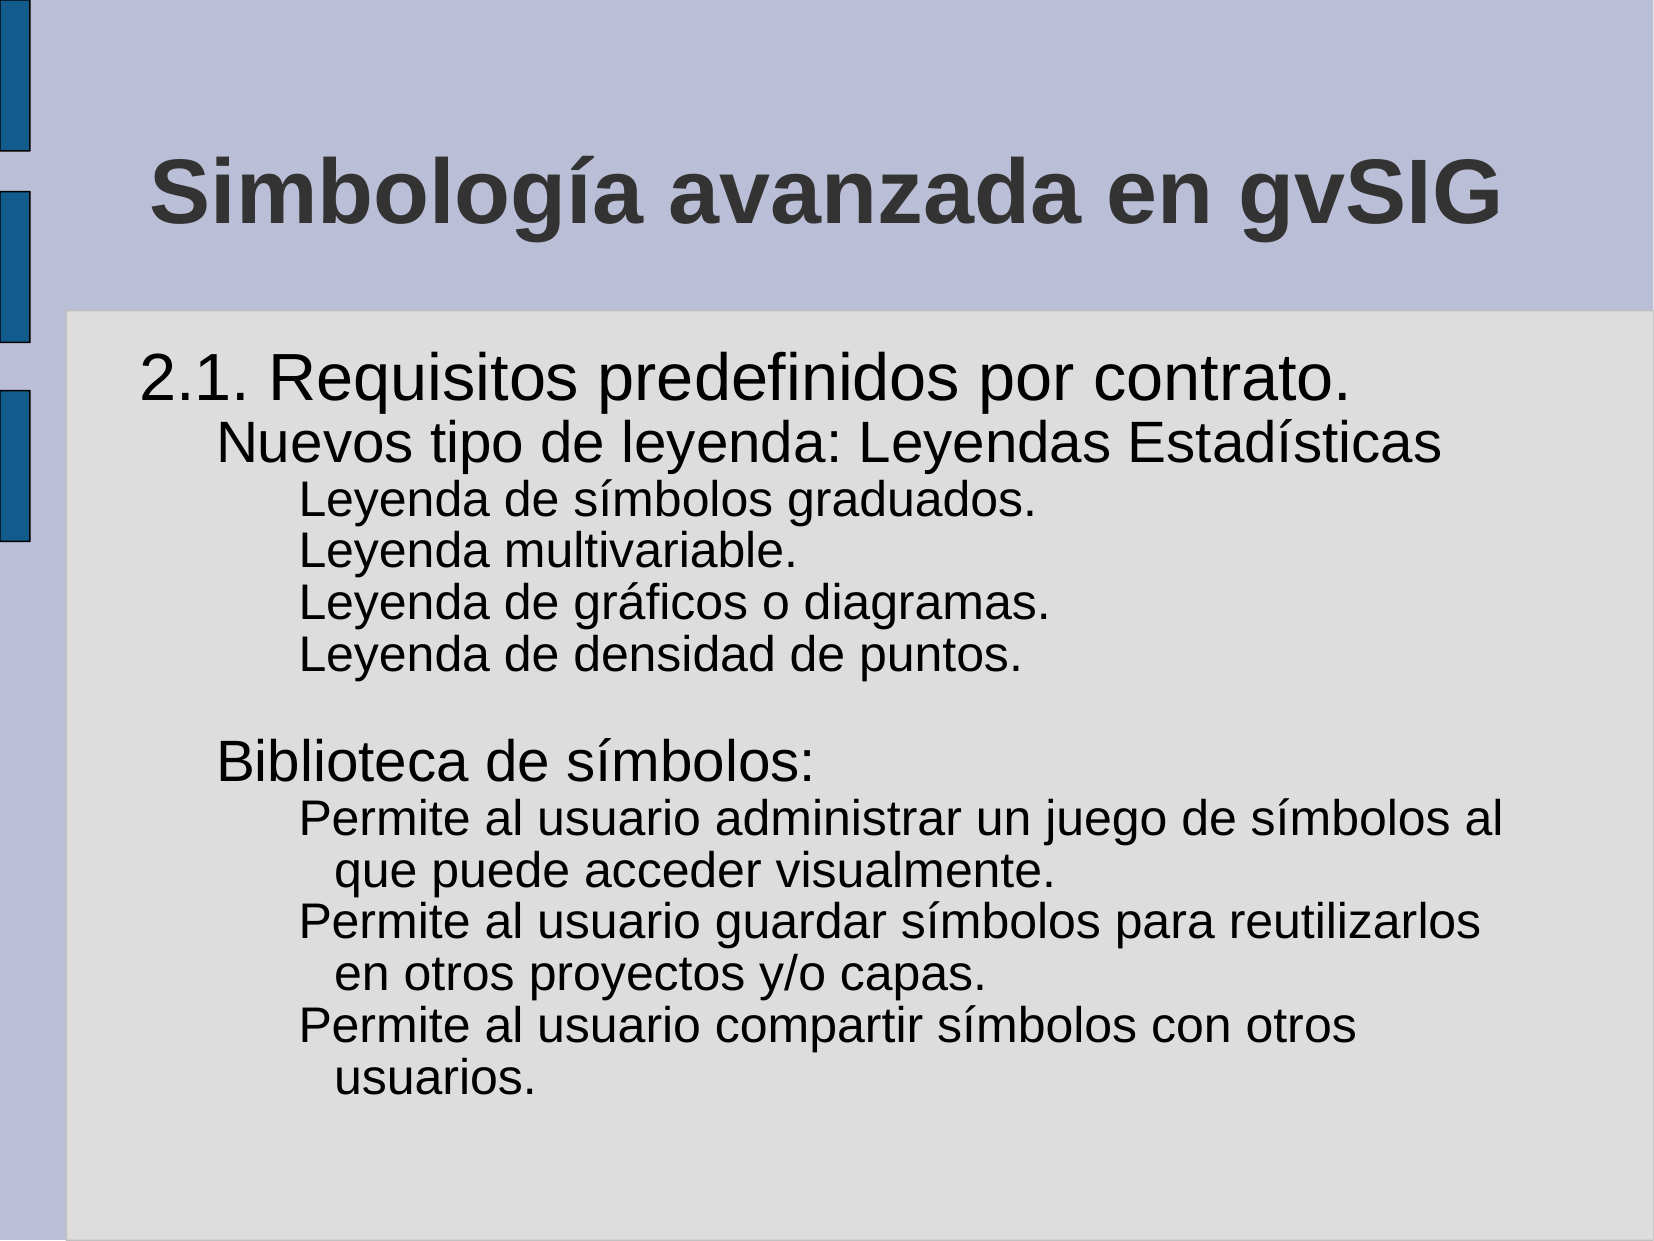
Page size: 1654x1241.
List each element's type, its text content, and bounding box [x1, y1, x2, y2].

list 2.1. Requisitos predefinidos por contrato. Nuevos tipo de leyenda: Leyendas Estadísticas Leyenda de símbolos graduados. Leyenda multivariable. Leyenda de gráficos o diagramas. Leyenda de densidad de puntos. Biblioteca de símbolos: Permite al usuario administrar un juego de símbolos al que puede acceder visualmente. Permite al usuario guardar símbolos para reutilizarlos en otros proyectos y/o capas. Permite al usuario compartir símbolos con otros usuarios. [121, 344, 1534, 1163]
title Simbología avanzada en gvSIG [121, 98, 1534, 291]
